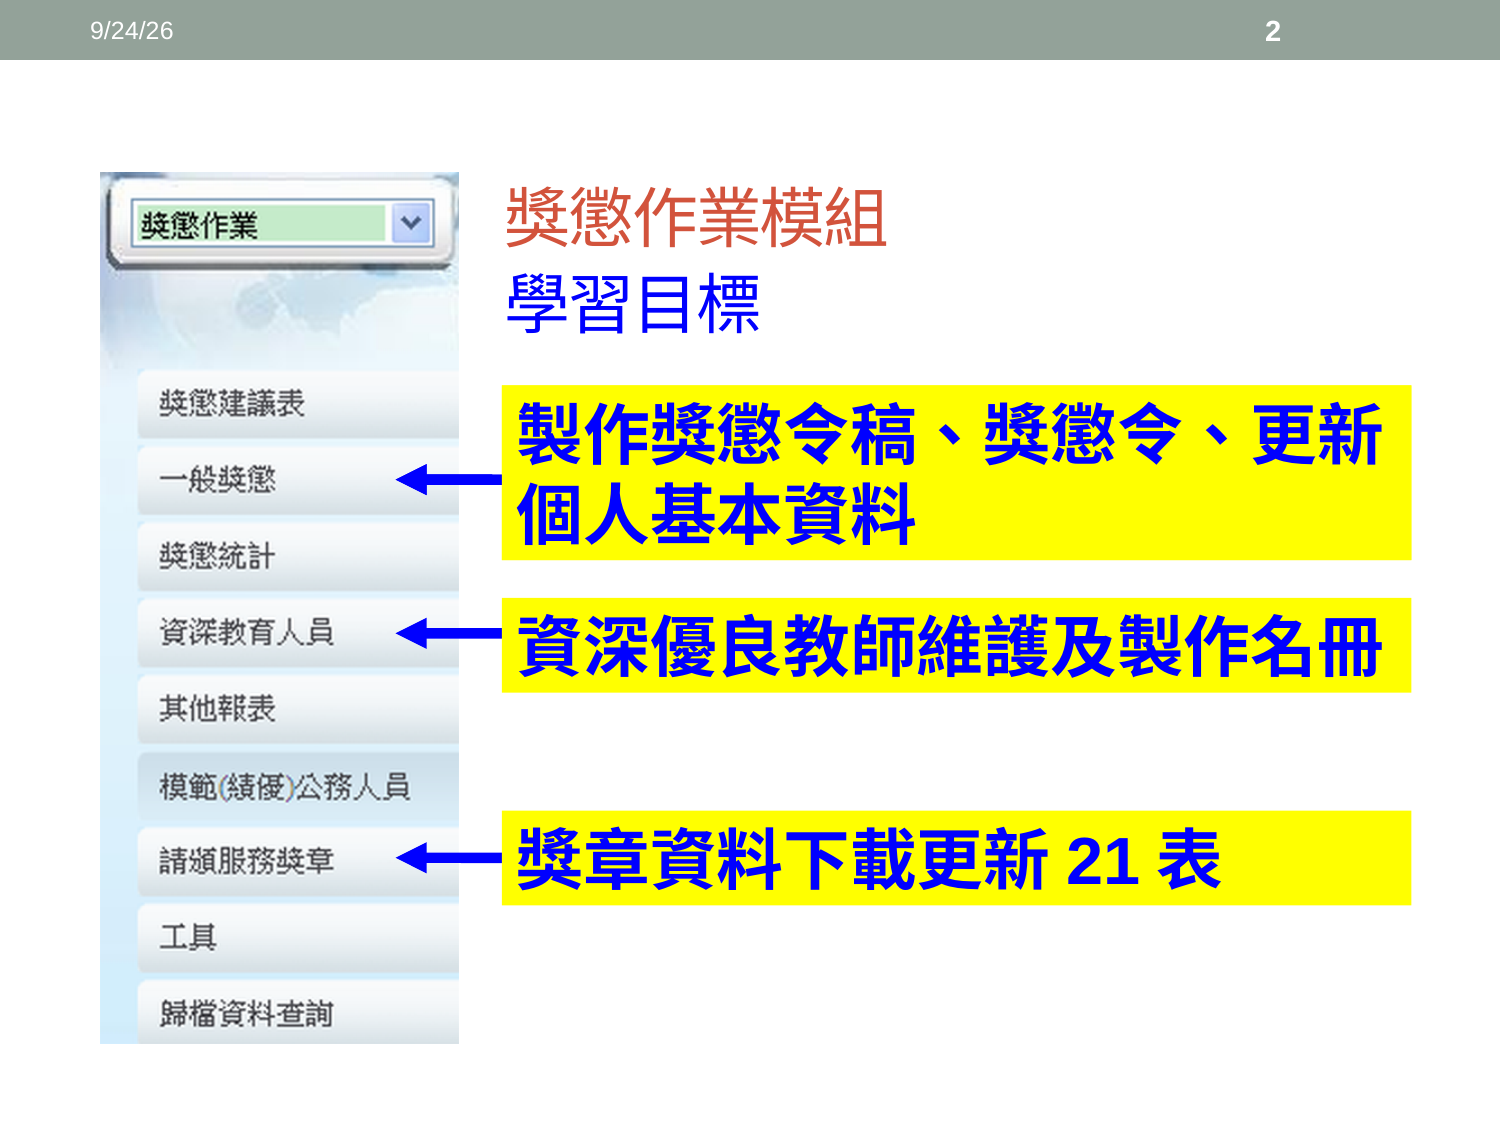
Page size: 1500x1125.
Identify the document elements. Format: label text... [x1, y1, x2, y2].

title 獎懲作業模組 學習目標 [490, 160, 1365, 350]
text_box 資深優良教師維護及製作名冊 [501, 597, 1412, 693]
slide_number <編號> [1250, 3, 1425, 57]
text_box 獎章資料下載更新21表 [501, 810, 1412, 906]
slide_number 4/25/19 [75, 3, 550, 57]
text_box 製作獎懲令稿、獎懲令、更新個人基本資料 [501, 385, 1412, 561]
picture [100, 172, 459, 1044]
